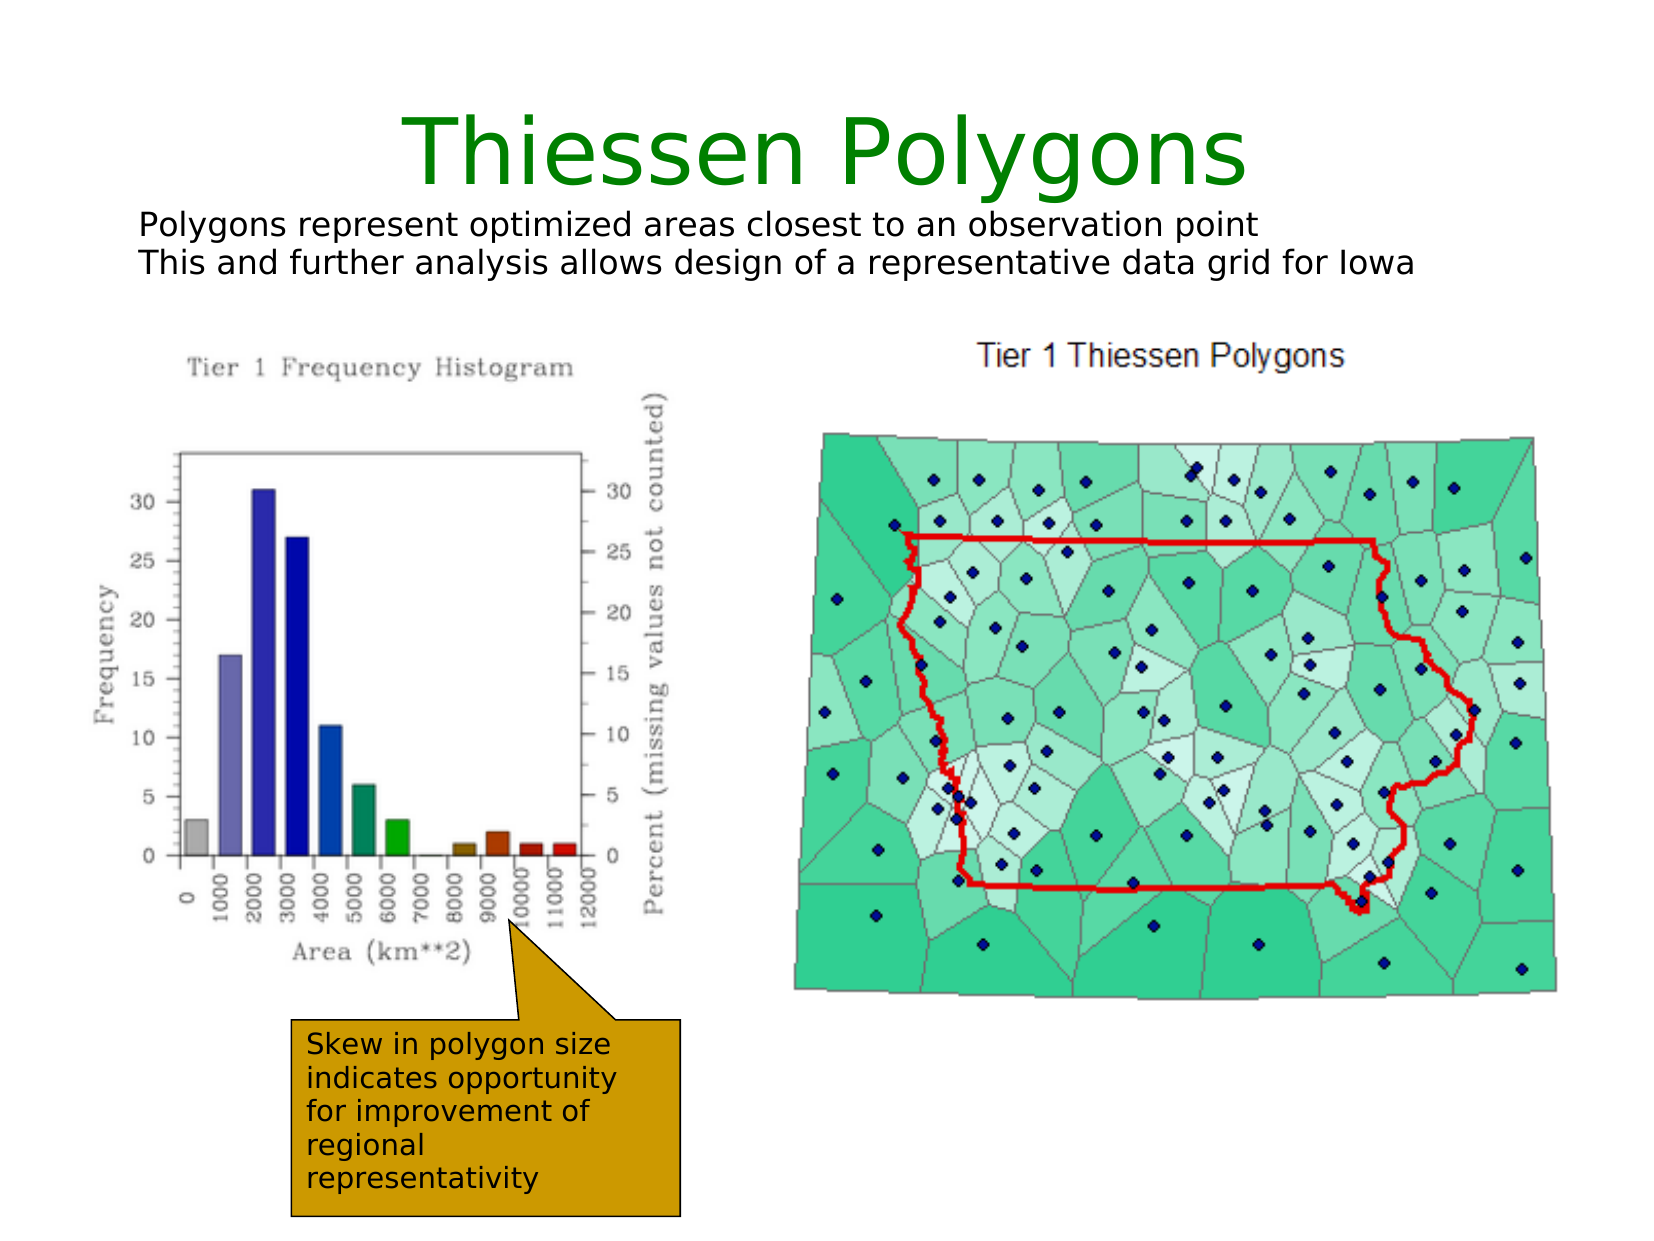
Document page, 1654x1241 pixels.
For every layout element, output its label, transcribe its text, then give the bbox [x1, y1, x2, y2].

picture [776, 312, 1576, 1013]
text_box Skew in polygon size indicates opportunity for improvement of regional representativity [291, 920, 681, 1217]
title Thiessen Polygons [82, 49, 1571, 257]
picture [75, 321, 690, 996]
text_box Polygons represent optimized areas closest to an observation point This and further analysis allows design of a representative data grid for Iowa [114, 199, 1576, 289]
